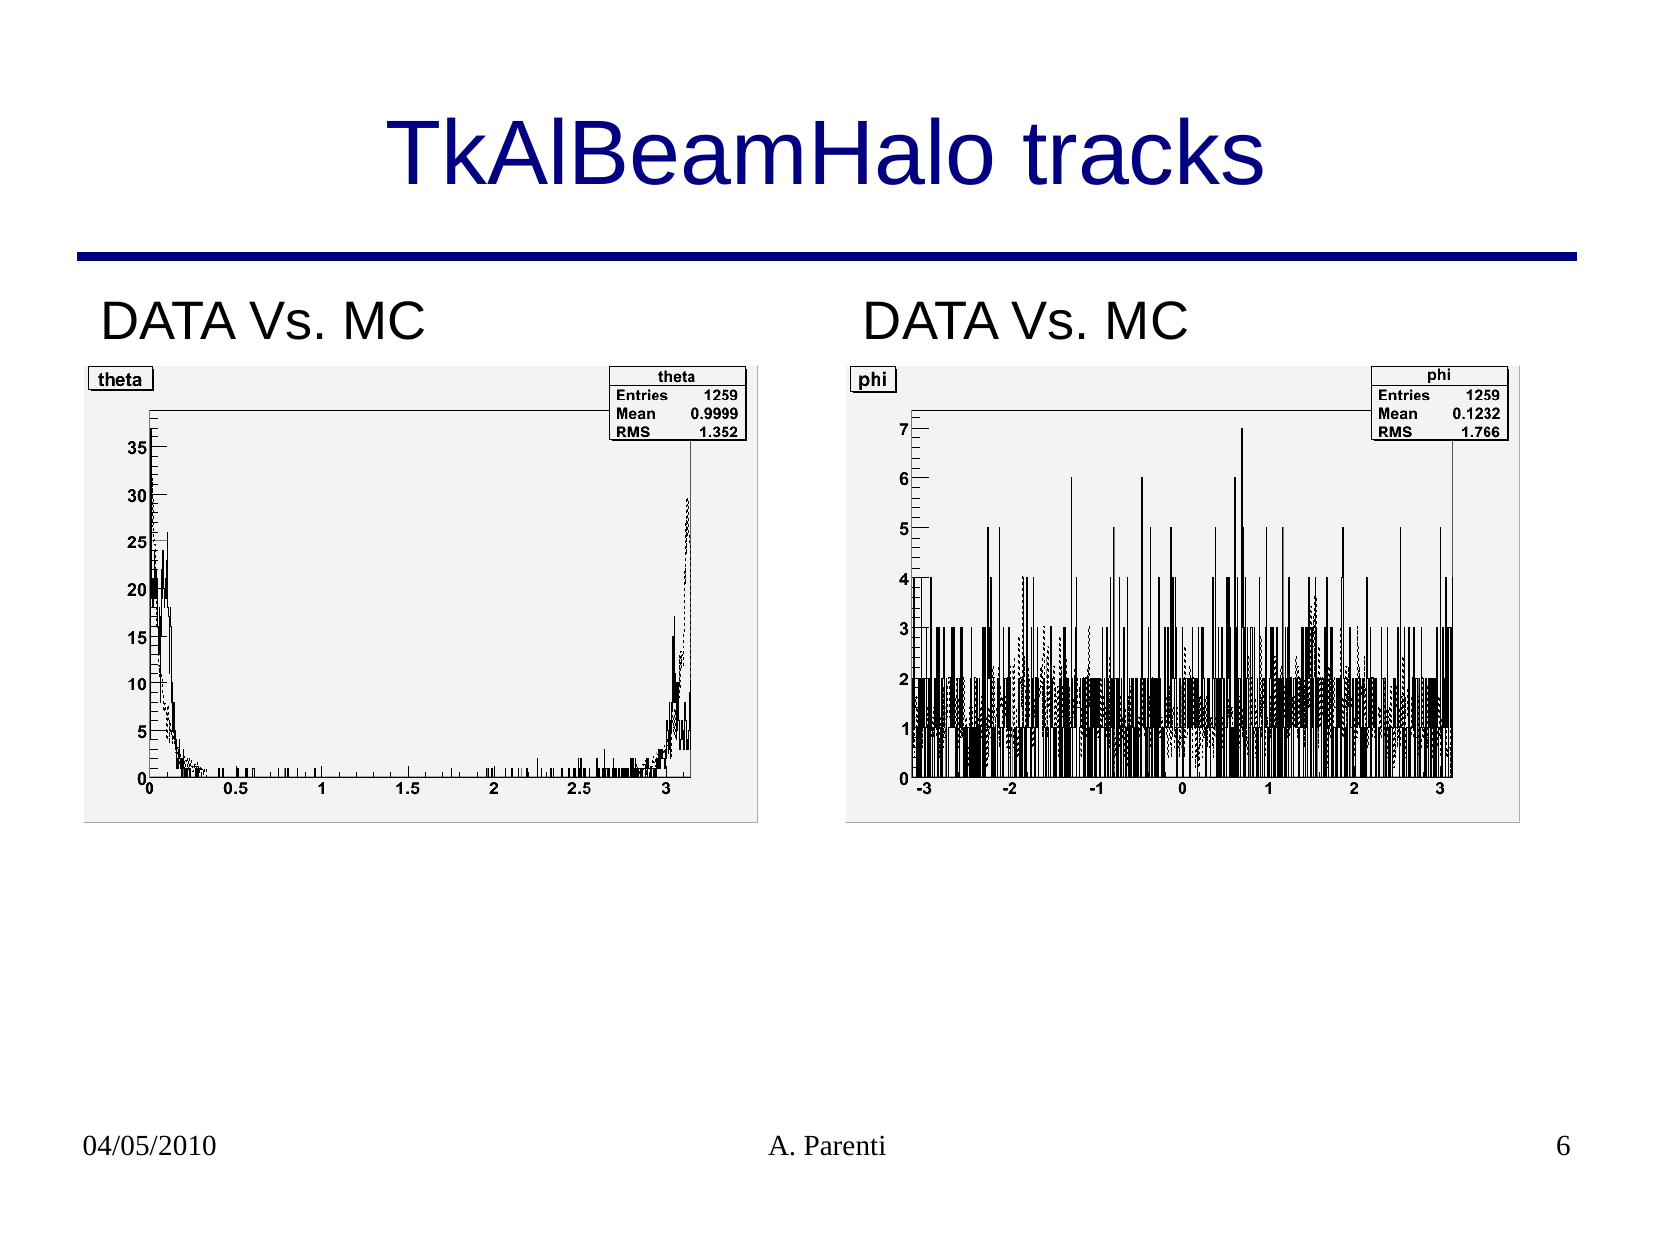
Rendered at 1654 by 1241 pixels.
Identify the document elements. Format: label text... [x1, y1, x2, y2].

list DATA Vs. MC [82, 290, 809, 1109]
title TkAlBeamHalo tracks [82, 49, 1571, 257]
picture [82, 364, 758, 823]
picture [844, 364, 1520, 823]
list DATA Vs. MC [845, 290, 1572, 1094]
